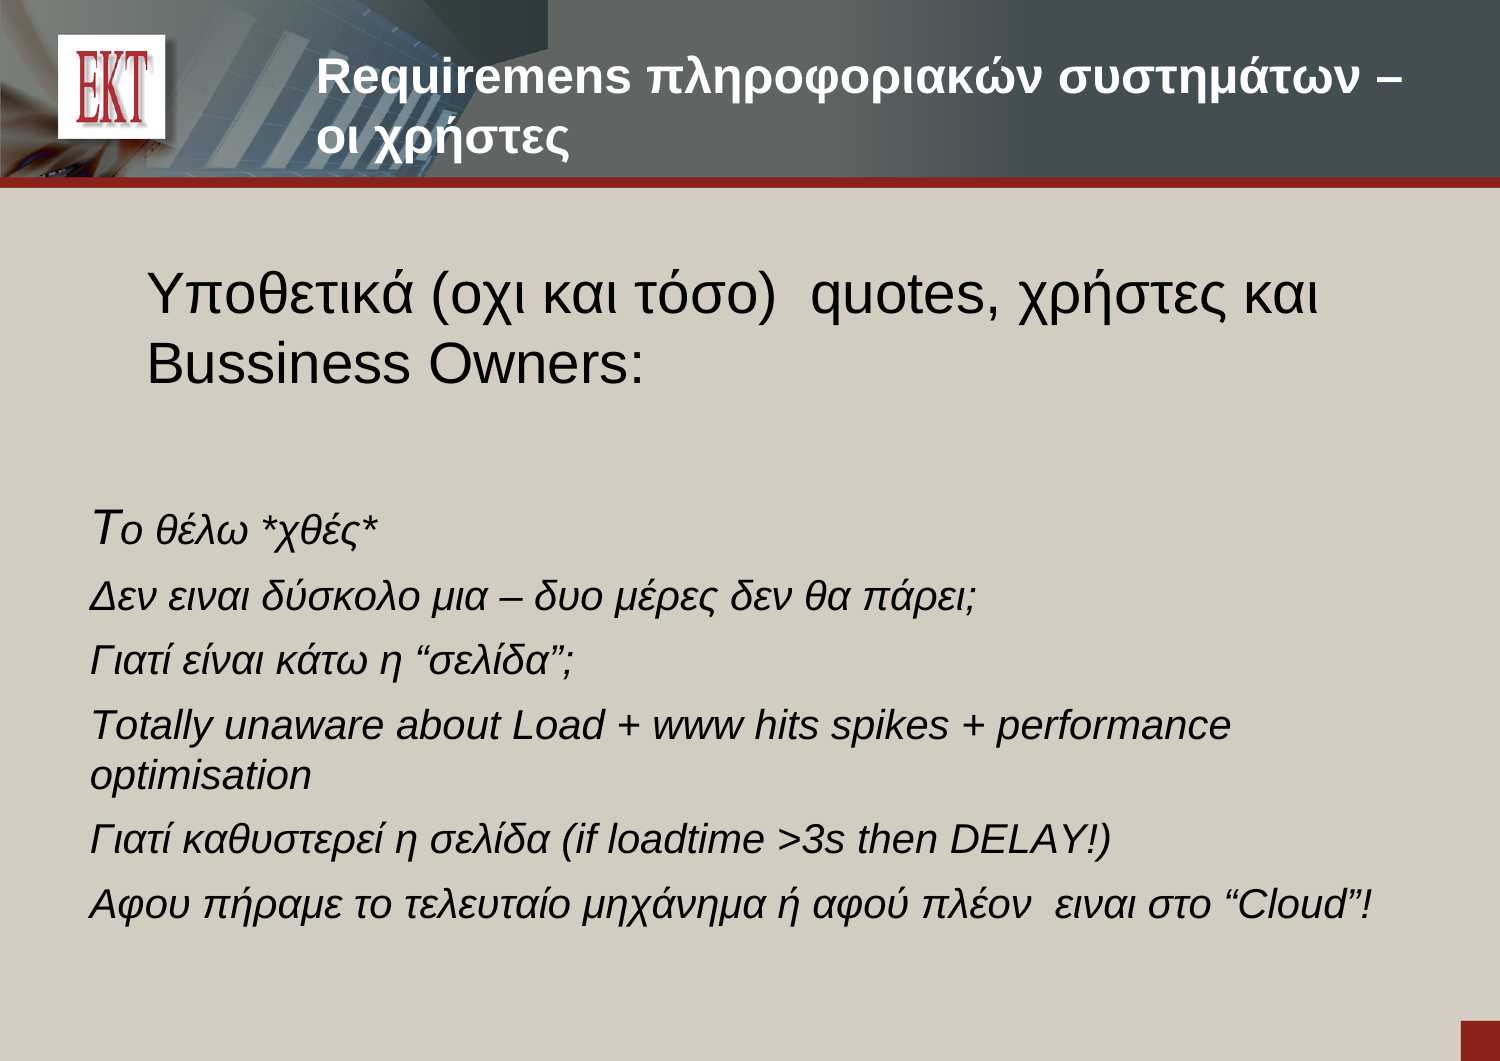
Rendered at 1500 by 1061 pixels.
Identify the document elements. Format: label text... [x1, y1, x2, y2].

list Υποθετικά (oχι και τόσο) quotes, χρήστες και Bussiness Owners: Το θέλω *χθές* Δεν ειναι δύσκολο μια – δυο μέρες δεν θα πάρει; Γιατί είναι κάτω η “σελίδα”; Totally unaware about Load + www hits spikes + performance optimisation Γιατί καθυστερεί η σελίδα (if loadtime >3s then DELAY!) Αφου πήραμε το τελευταίο μηχάνημα ή αφού πλέον ειναι στο “Cloud”! [75, 247, 1426, 1019]
picture [0, 0, 1500, 1061]
title Requiremens πληροφοριακών συστημάτων – οι χρήστες [301, 35, 1426, 171]
